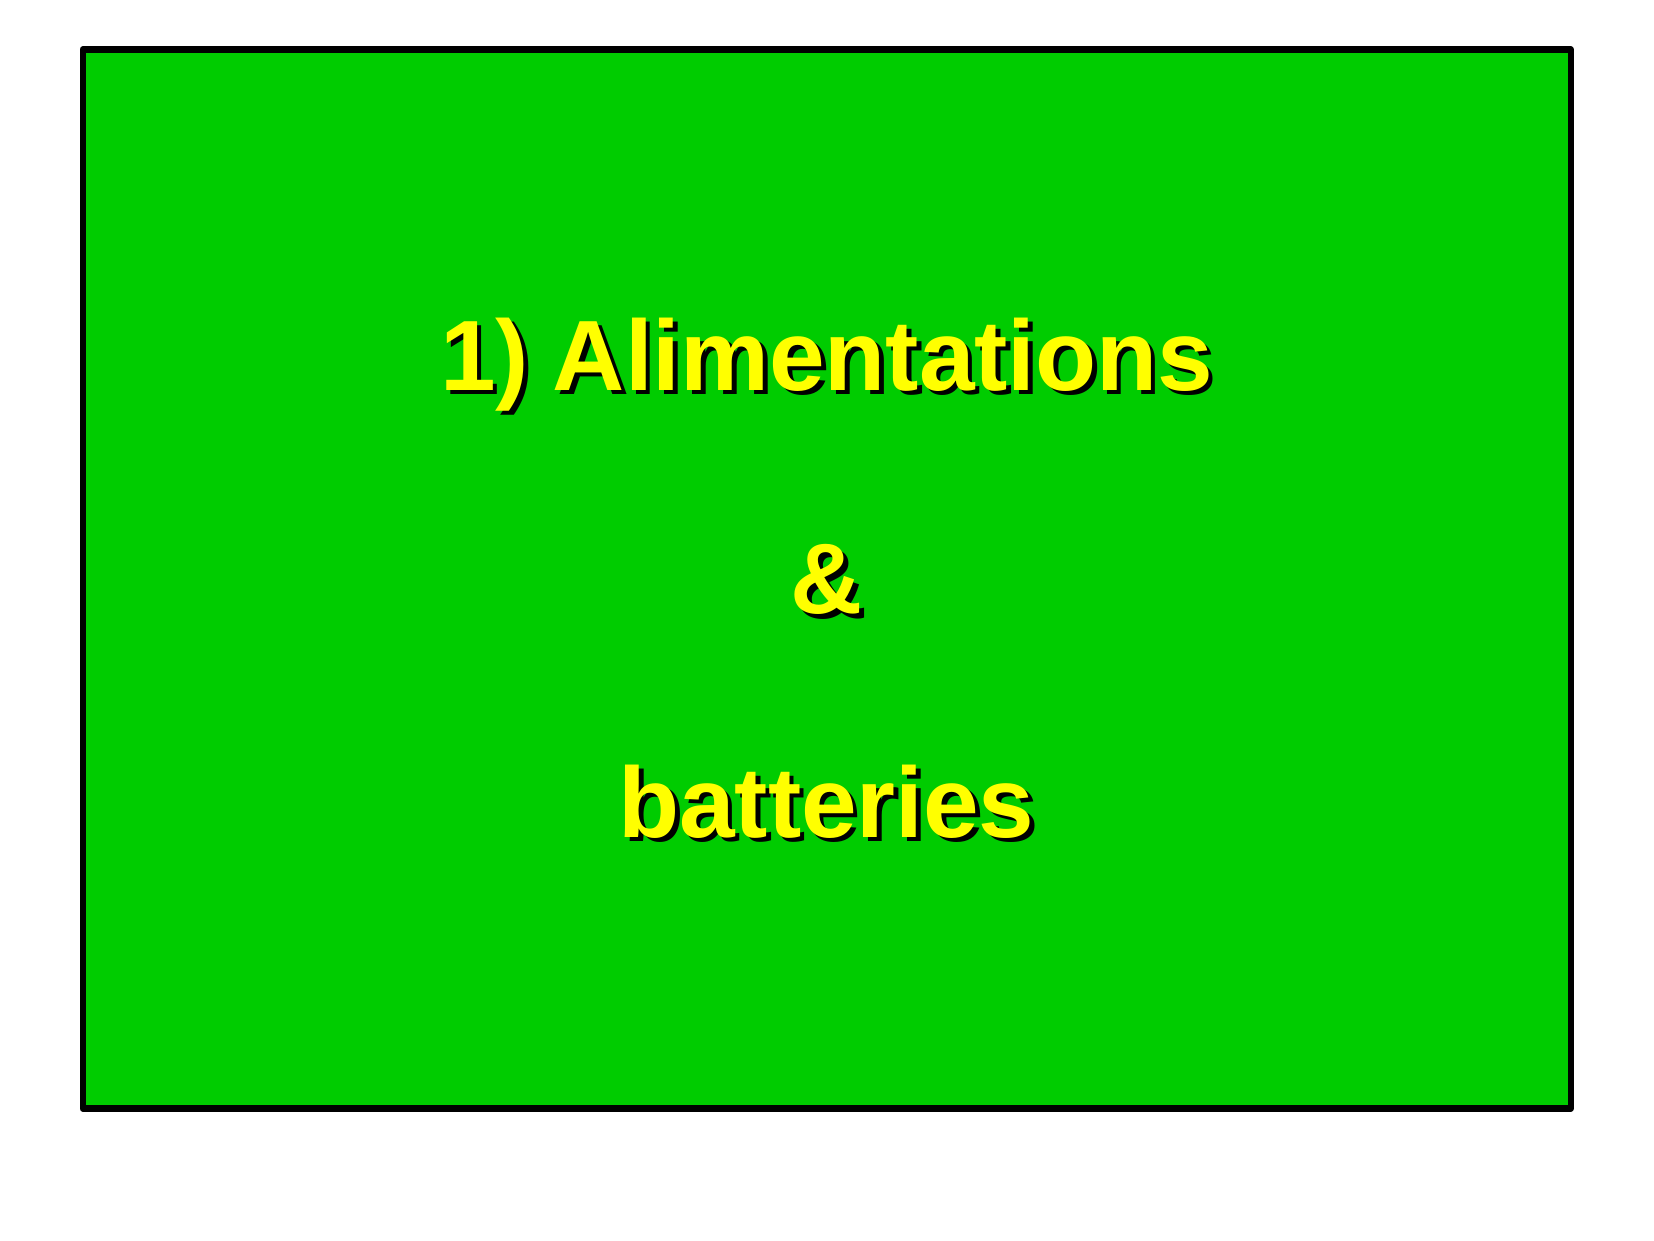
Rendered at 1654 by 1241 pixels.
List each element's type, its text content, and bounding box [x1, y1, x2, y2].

subtitle 1) Alimentations & batteries [82, 49, 1571, 1109]
